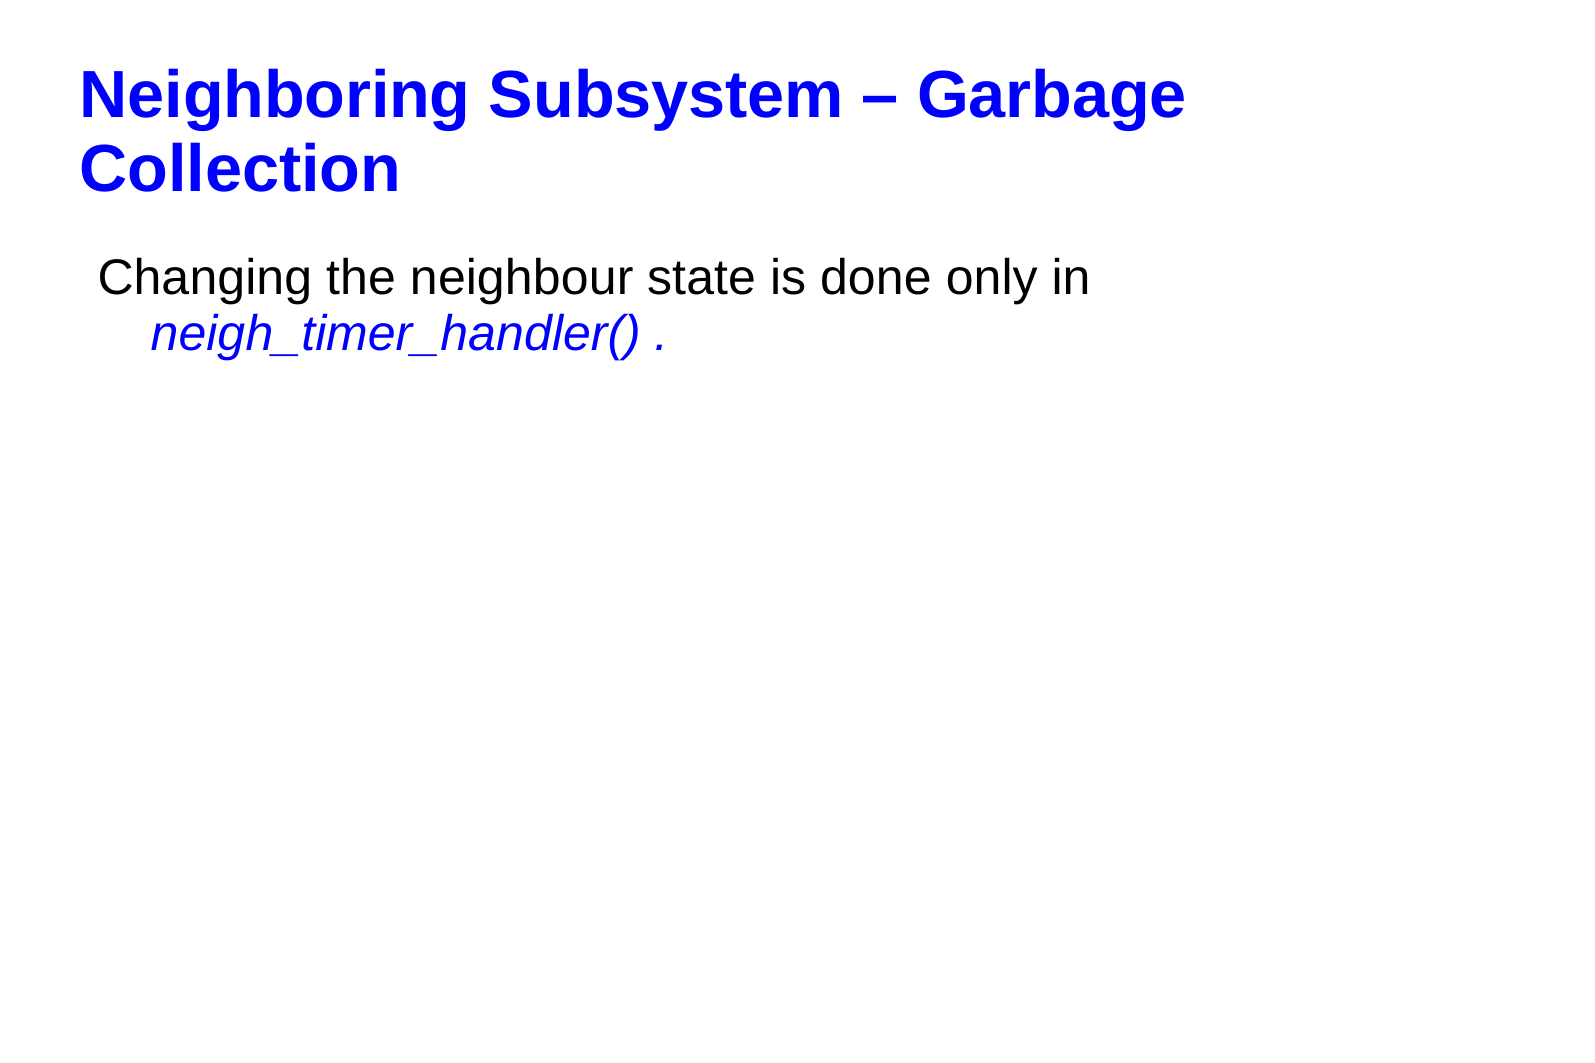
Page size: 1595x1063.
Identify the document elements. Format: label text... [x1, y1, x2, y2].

list Changing the neighbour state is done only in neigh_timer_handler() . [79, 248, 1515, 936]
title Neighboring Subsystem – Garbage Collection [79, 45, 1515, 217]
